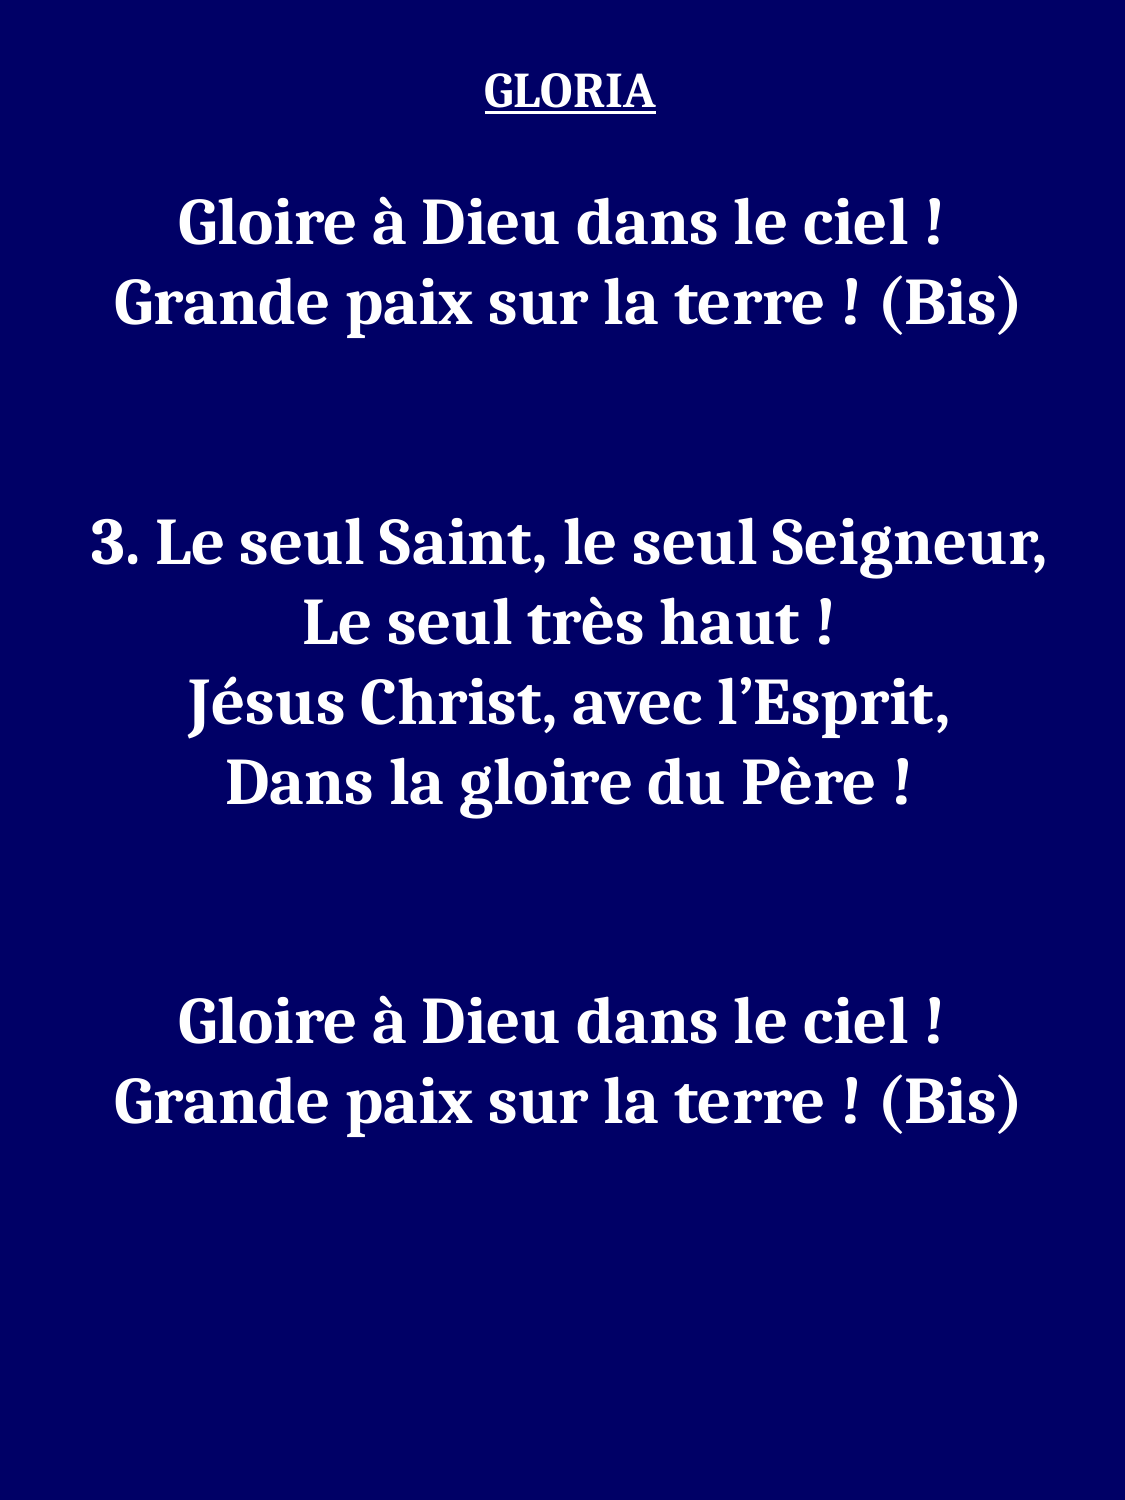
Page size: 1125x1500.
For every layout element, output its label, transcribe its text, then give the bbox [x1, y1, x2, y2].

text_box GLORIA Gloire à Dieu dans le ciel ! Grande paix sur la terre ! (Bis) 3. Le seul Saint, le seul Seigneur, Le seul très haut ! Jésus Christ, avec l’Esprit, Dans la gloire du Père ! Gloire à Dieu dans le ciel ! Grande paix sur la terre ! (Bis) [0, 50, 1125, 1305]
